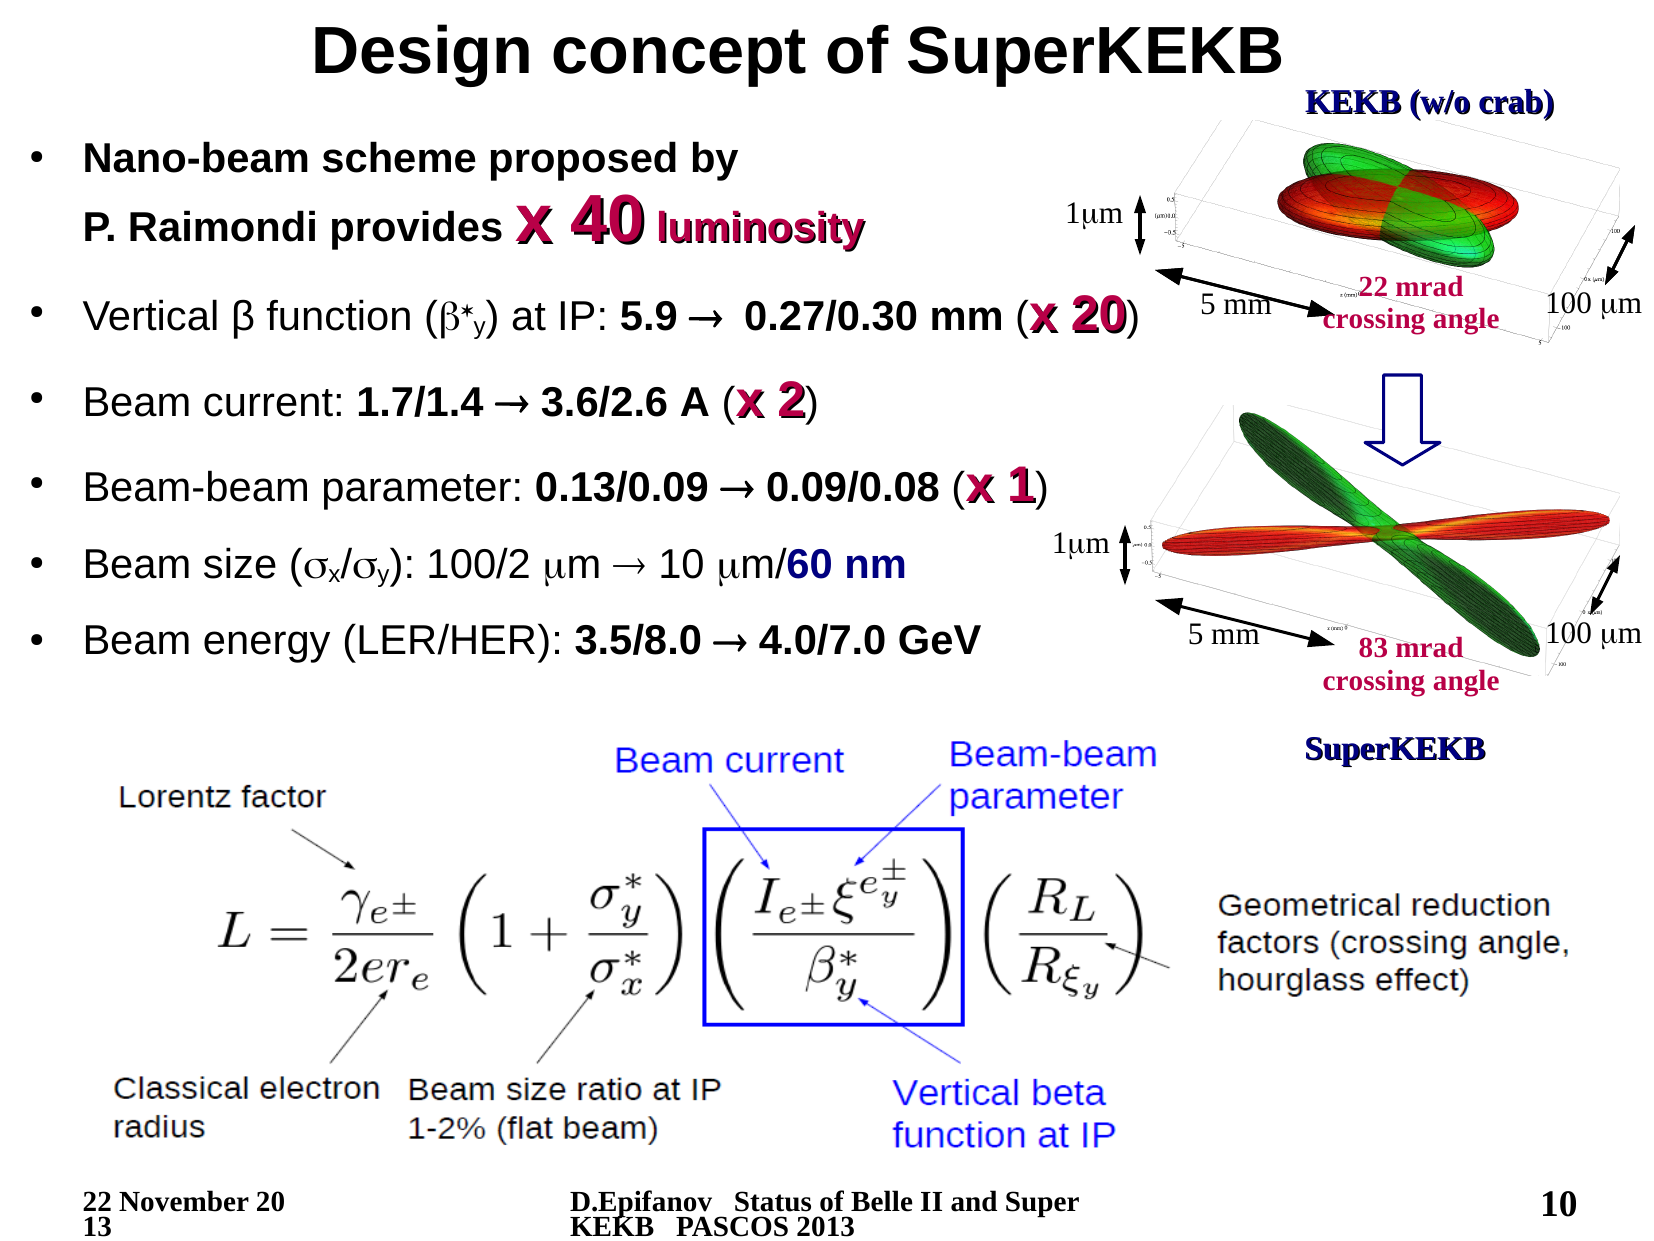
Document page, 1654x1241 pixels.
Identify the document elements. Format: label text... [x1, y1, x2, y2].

picture [105, 734, 1576, 1156]
picture [1606, 259, 1621, 286]
text_box 22 mrad crossing angle [1322, 270, 1501, 337]
title Design concept of SuperKEKB [281, 13, 1317, 89]
text_box 83 mrad crossing angle [1322, 631, 1501, 699]
list Nano-beam scheme proposed by P. Raimondi provides x 40 luminosity Vertical β function (*y) at IP: 5.9  0.27/0.30 mm (x 20) Beam current: 1.7/1.4  3.6/2.6 A (x 2) Beam-beam parameter: 0.13/0.09  0.09/0.08 (x 1) Beam size (x/y): 100/2 m  10 m/60 nm Beam energy (LER/HER): 3.5/8.0  4.0/7.0 GeV [11, 135, 1171, 704]
text_box KEKB (w/o crab) [1305, 82, 1555, 121]
picture [1591, 556, 1621, 616]
picture [1155, 120, 1621, 346]
text_box 1m [1051, 526, 1110, 566]
text_box 100 m [1545, 286, 1643, 326]
text_box 100 m [1545, 616, 1643, 656]
text_box 5 mm [1230, 286, 1272, 297]
text_box SuperKEKB [1304, 729, 1486, 768]
text_box 1m [1065, 196, 1123, 236]
text_box [1365, 375, 1441, 466]
picture [1132, 405, 1621, 676]
text_box 5 mm [1187, 616, 1260, 652]
text_box 5 mm [1200, 286, 1272, 322]
